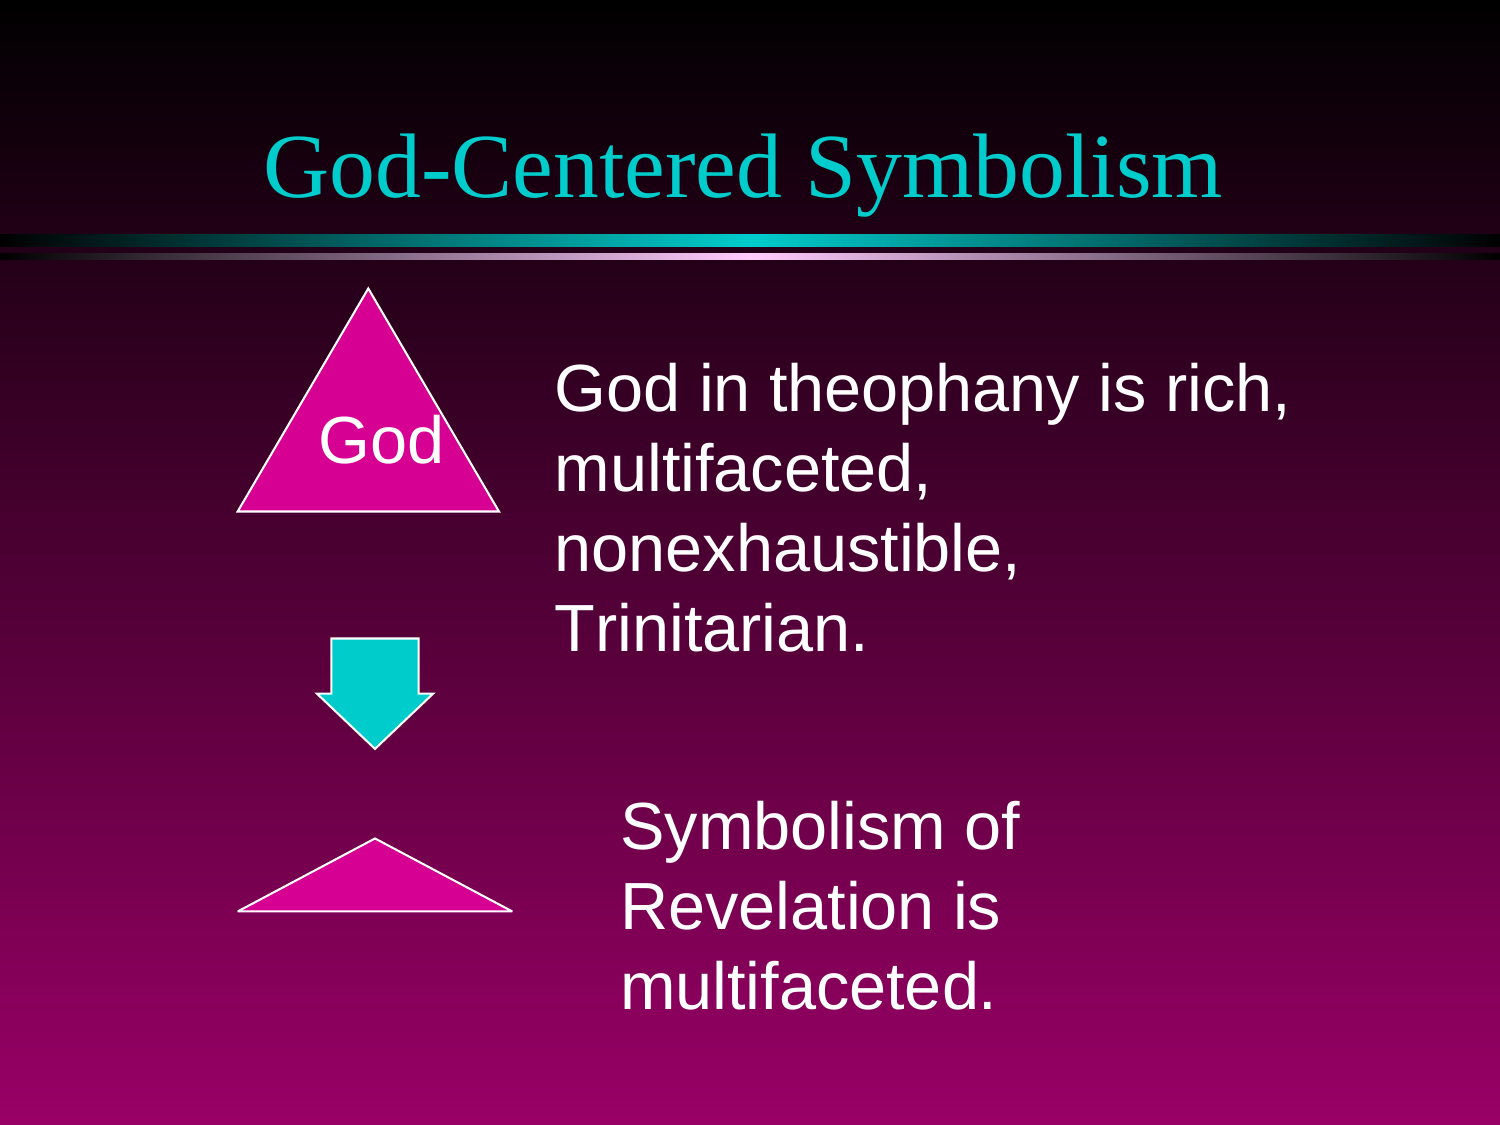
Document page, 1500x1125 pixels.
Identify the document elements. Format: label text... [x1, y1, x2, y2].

text_box [316, 638, 434, 749]
text_box [237, 838, 513, 912]
text_box God [237, 288, 499, 512]
title God-Centered Symbolism [99, 37, 1388, 225]
text_box God in theophany is rich, multifaceted, nonexhaustible, Trinitarian. [539, 337, 1369, 673]
text_box Symbolism of Revelation is multifaceted. [605, 774, 1250, 1030]
